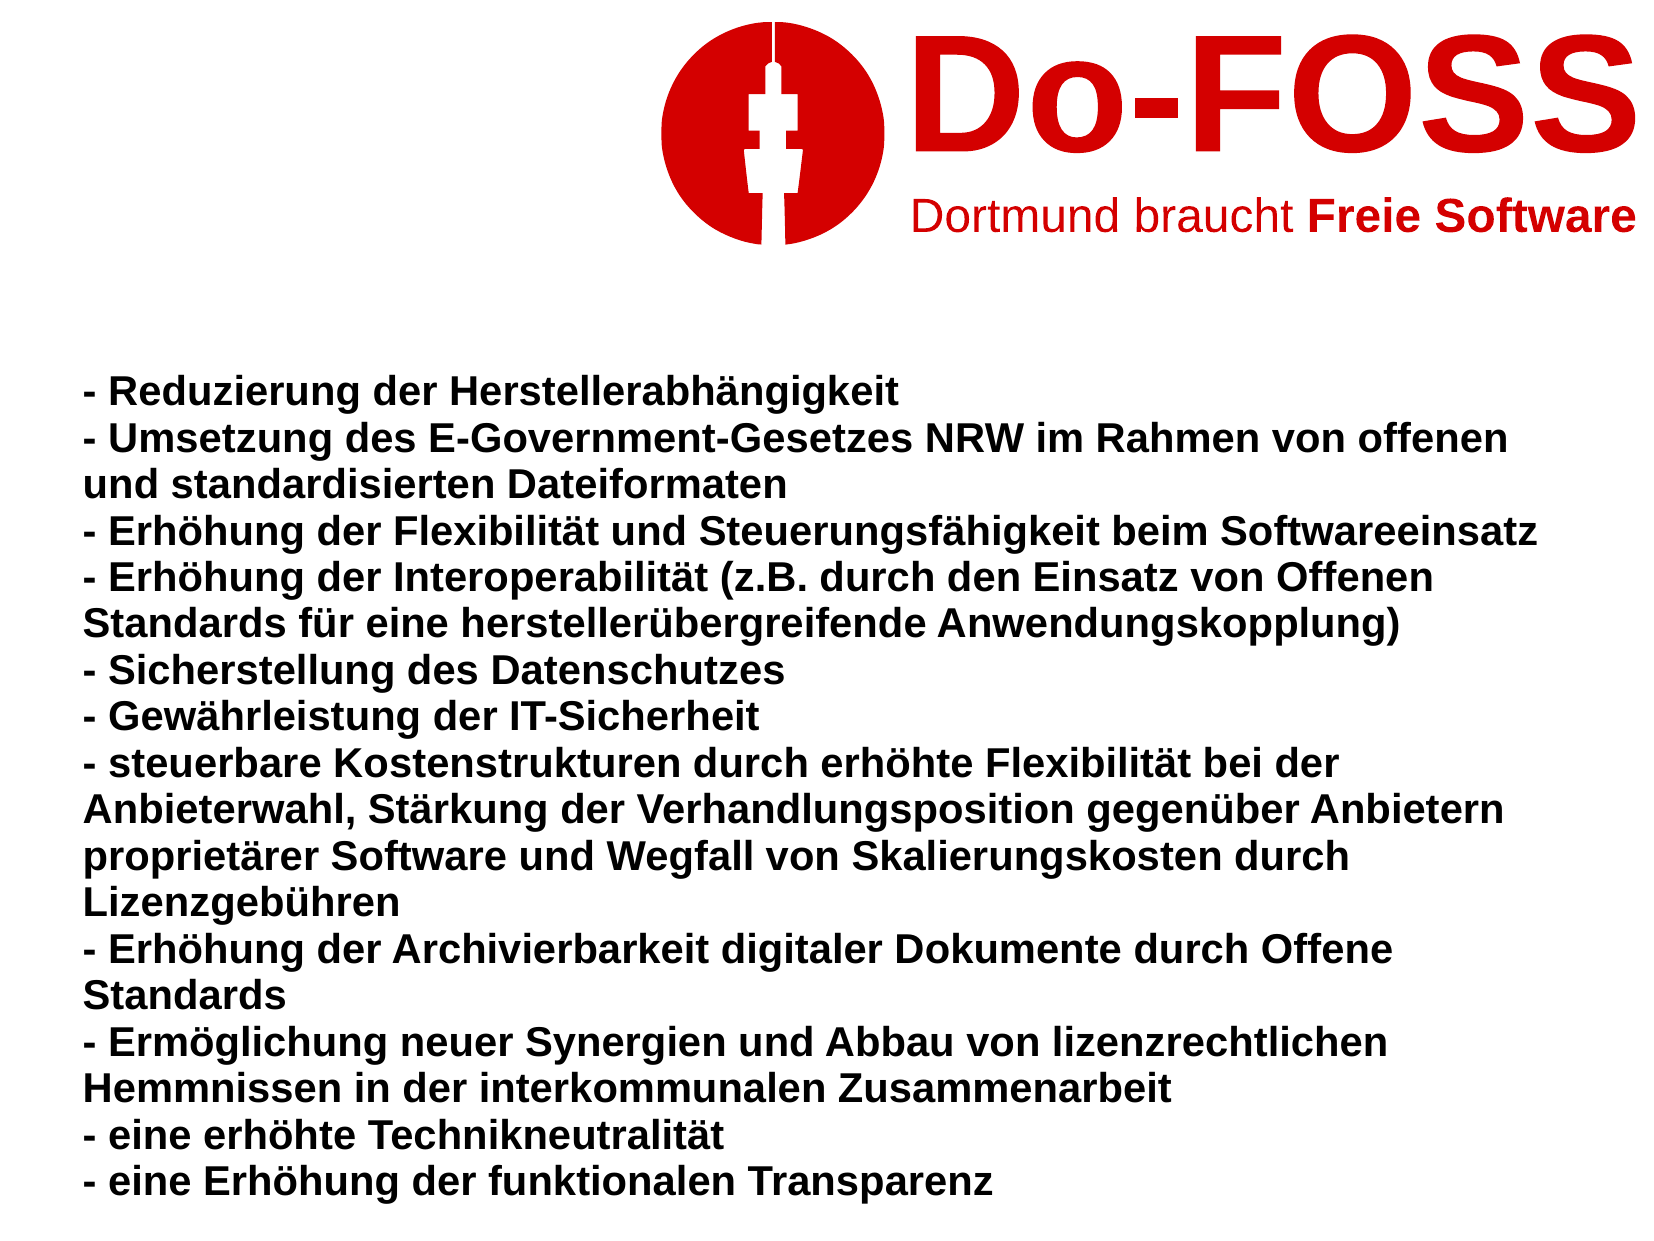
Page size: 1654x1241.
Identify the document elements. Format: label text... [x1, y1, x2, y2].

text_box - Reduzierung der Herstellerabhängigkeit - Umsetzung des E-Government-Gesetzes NRW im Rahmen von offenen und standardisierten Dateiformaten - Erhöhung der Flexibilität und Steuerungsfähigkeit beim Softwareeinsatz - Erhöhung der Interoperabilität (z.B. durch den Einsatz von Offenen Standards für eine herstellerübergreifende Anwendungskopplung) - Sicherstellung des Datenschutzes - Gewährleistung der IT-Sicherheit - steuerbare Kostenstrukturen durch erhöhte Flexibilität bei der Anbieterwahl, Stärkung der Verhandlungsposition gegenüber Anbietern proprietärer Software und Wegfall von Skalierungskosten durch Lizenzgebühren - Erhöhung der Archivierbarkeit digitaler Dokumente durch Offene Standards - Ermöglichung neuer Synergien und Abbau von lizenzrechtlichen Hemmnissen in der interkommunalen Zusammenarbeit - eine erhöhte Technikneutralität - eine Erhöhung der funktionalen Transparenz [82, 367, 1571, 1205]
